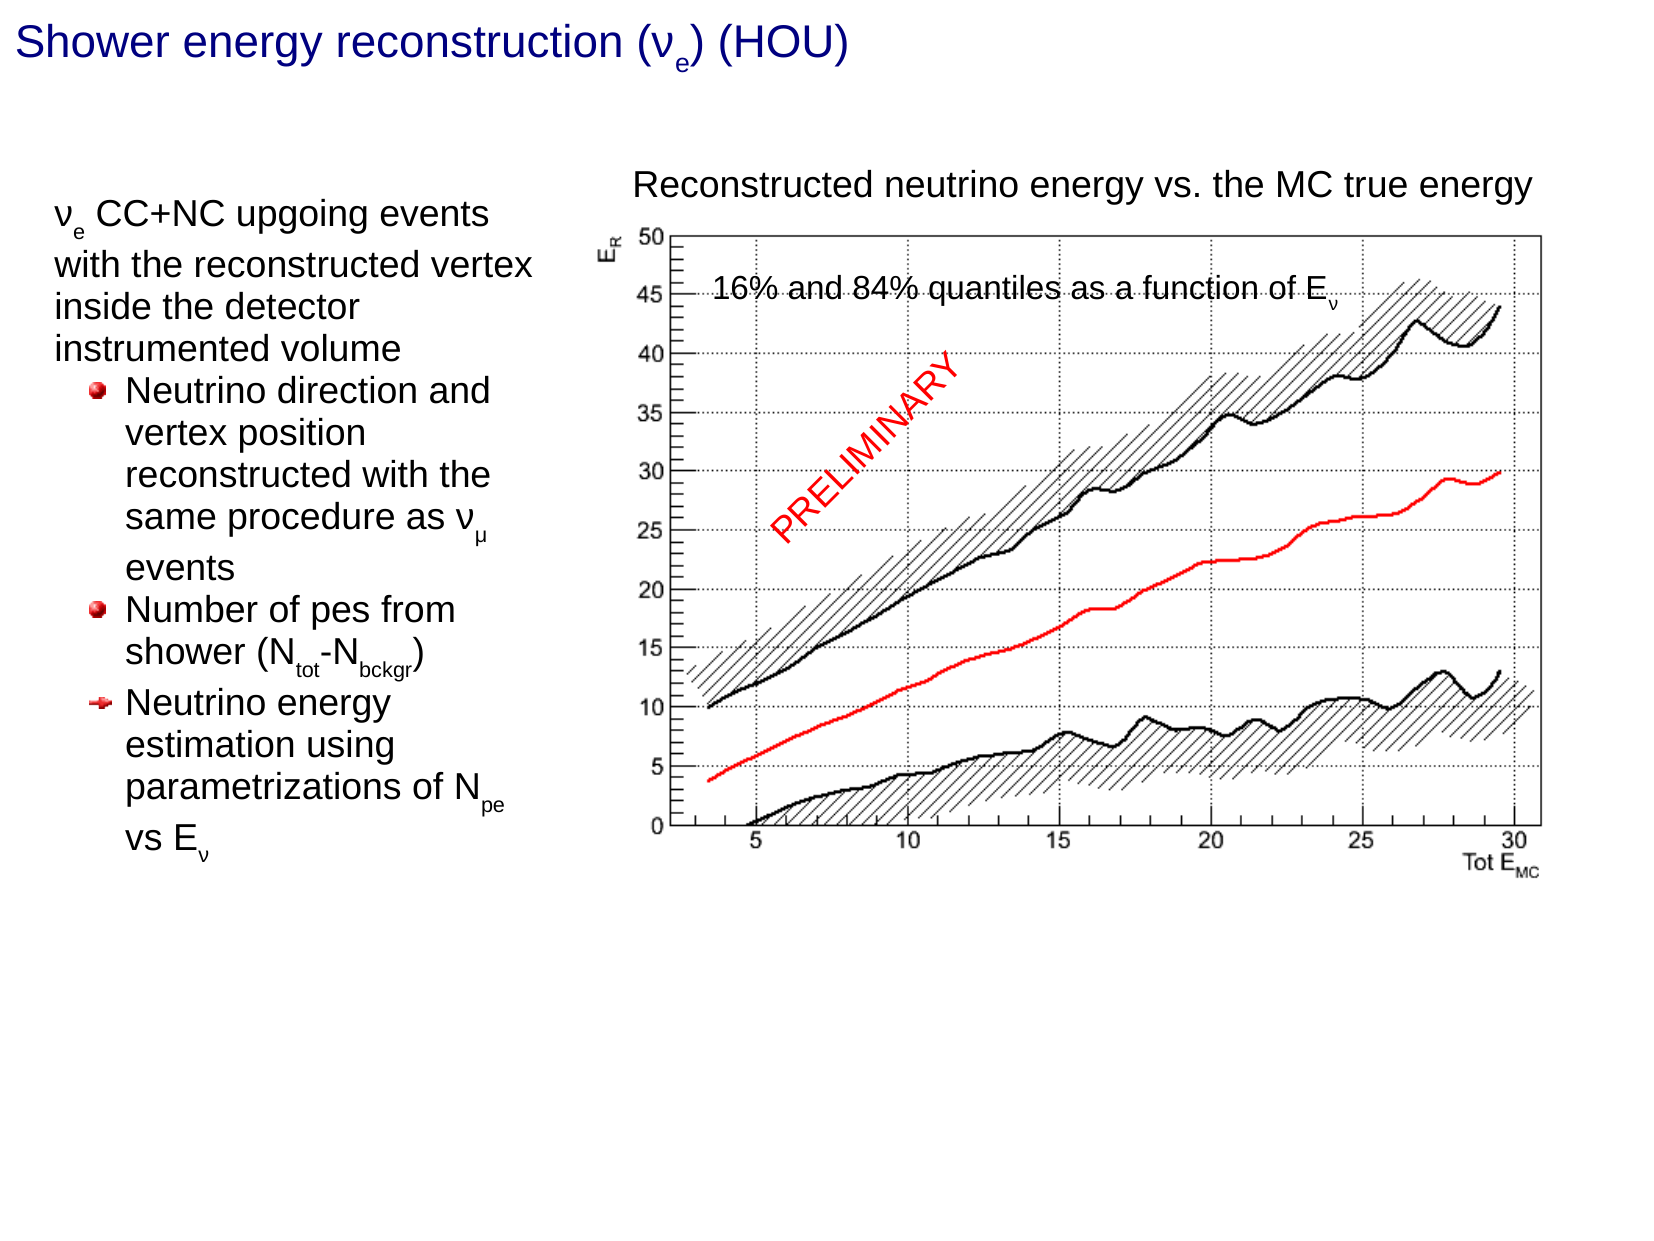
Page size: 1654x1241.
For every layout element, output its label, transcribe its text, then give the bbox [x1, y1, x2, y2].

text_box PRELIMINARY [746, 327, 987, 568]
text_box 16% and 84% quantiles as a function of Eν [697, 262, 1354, 323]
picture [562, 162, 1650, 901]
text_box Shower energy reconstruction (νe) (HOU) [0, 8, 901, 86]
text_box νe CC+NC upgoing events with the reconstructed vertex inside the detector instrumented volume Neutrino direction and vertex position reconstructed with the same procedure as νμ events Number of pes from shower (Νtot-Nbckgr) Neutrino energy estimation using parametrizations of Npe vs Eν [39, 185, 551, 875]
text_box Reconstructed neutrino energy vs. the MC true energy [617, 156, 1556, 214]
